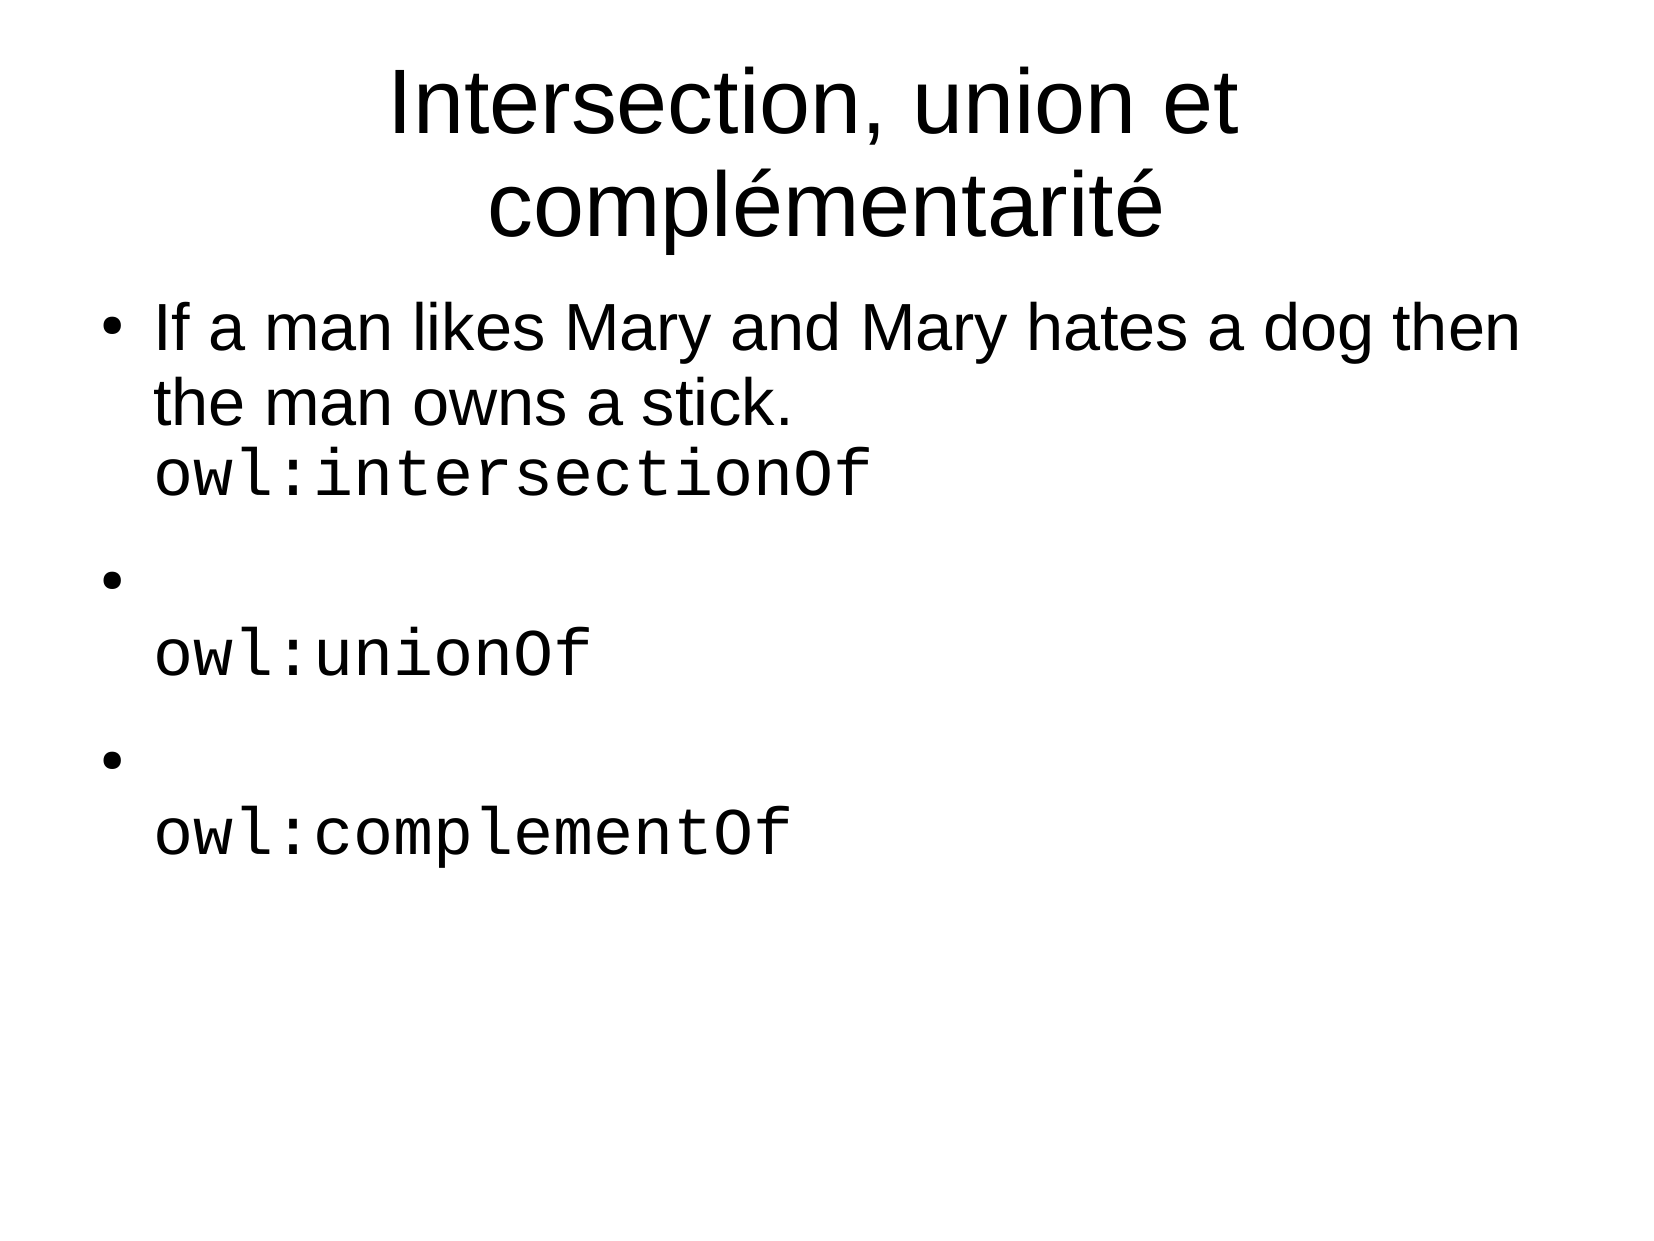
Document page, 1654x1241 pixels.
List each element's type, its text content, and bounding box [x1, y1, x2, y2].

title Intersection, union et complémentarité [82, 50, 1571, 256]
list If a man likes Mary and Mary hates a dog then the man owns a stick. owl:intersectionOf owl:unionOf owl:complementOf [82, 290, 1571, 1109]
